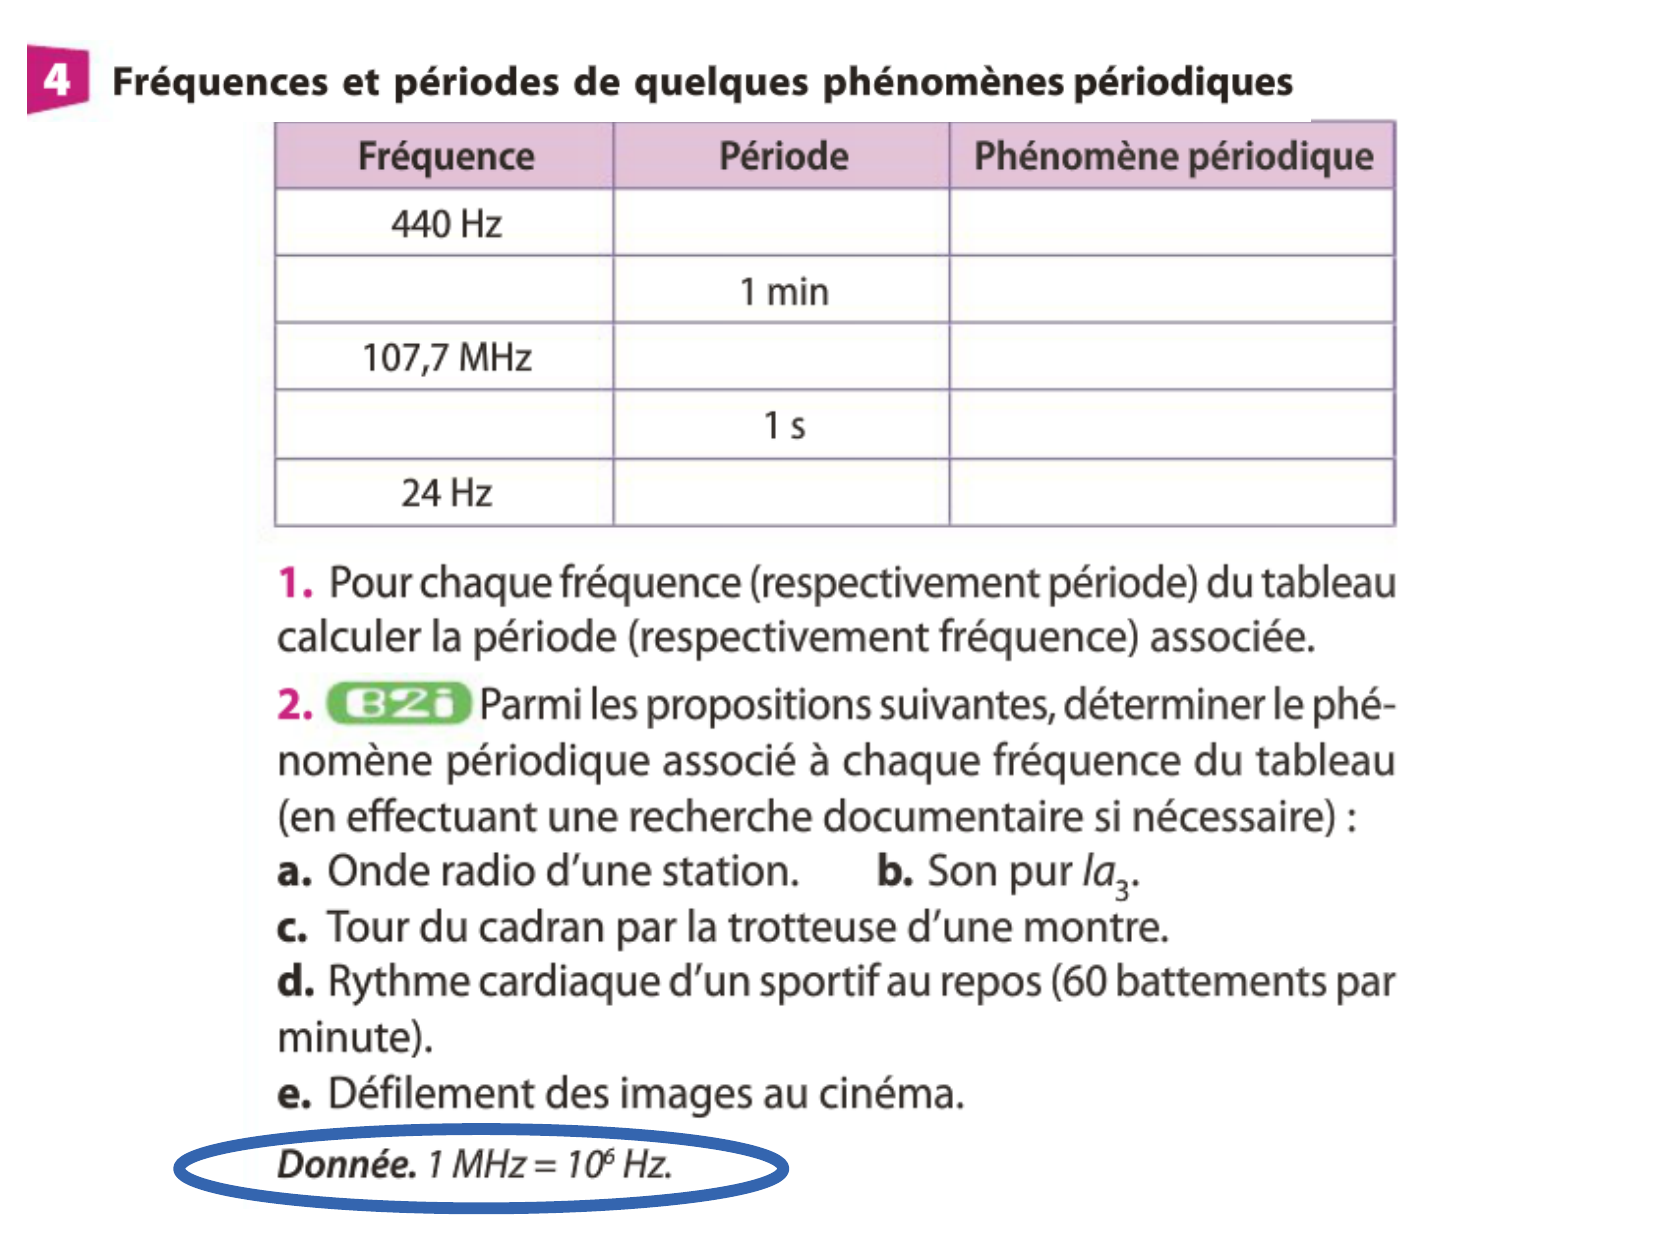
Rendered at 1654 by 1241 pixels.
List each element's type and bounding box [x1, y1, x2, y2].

picture [27, 40, 1425, 1209]
picture [243, 1135, 776, 1202]
picture [243, 1200, 318, 1209]
